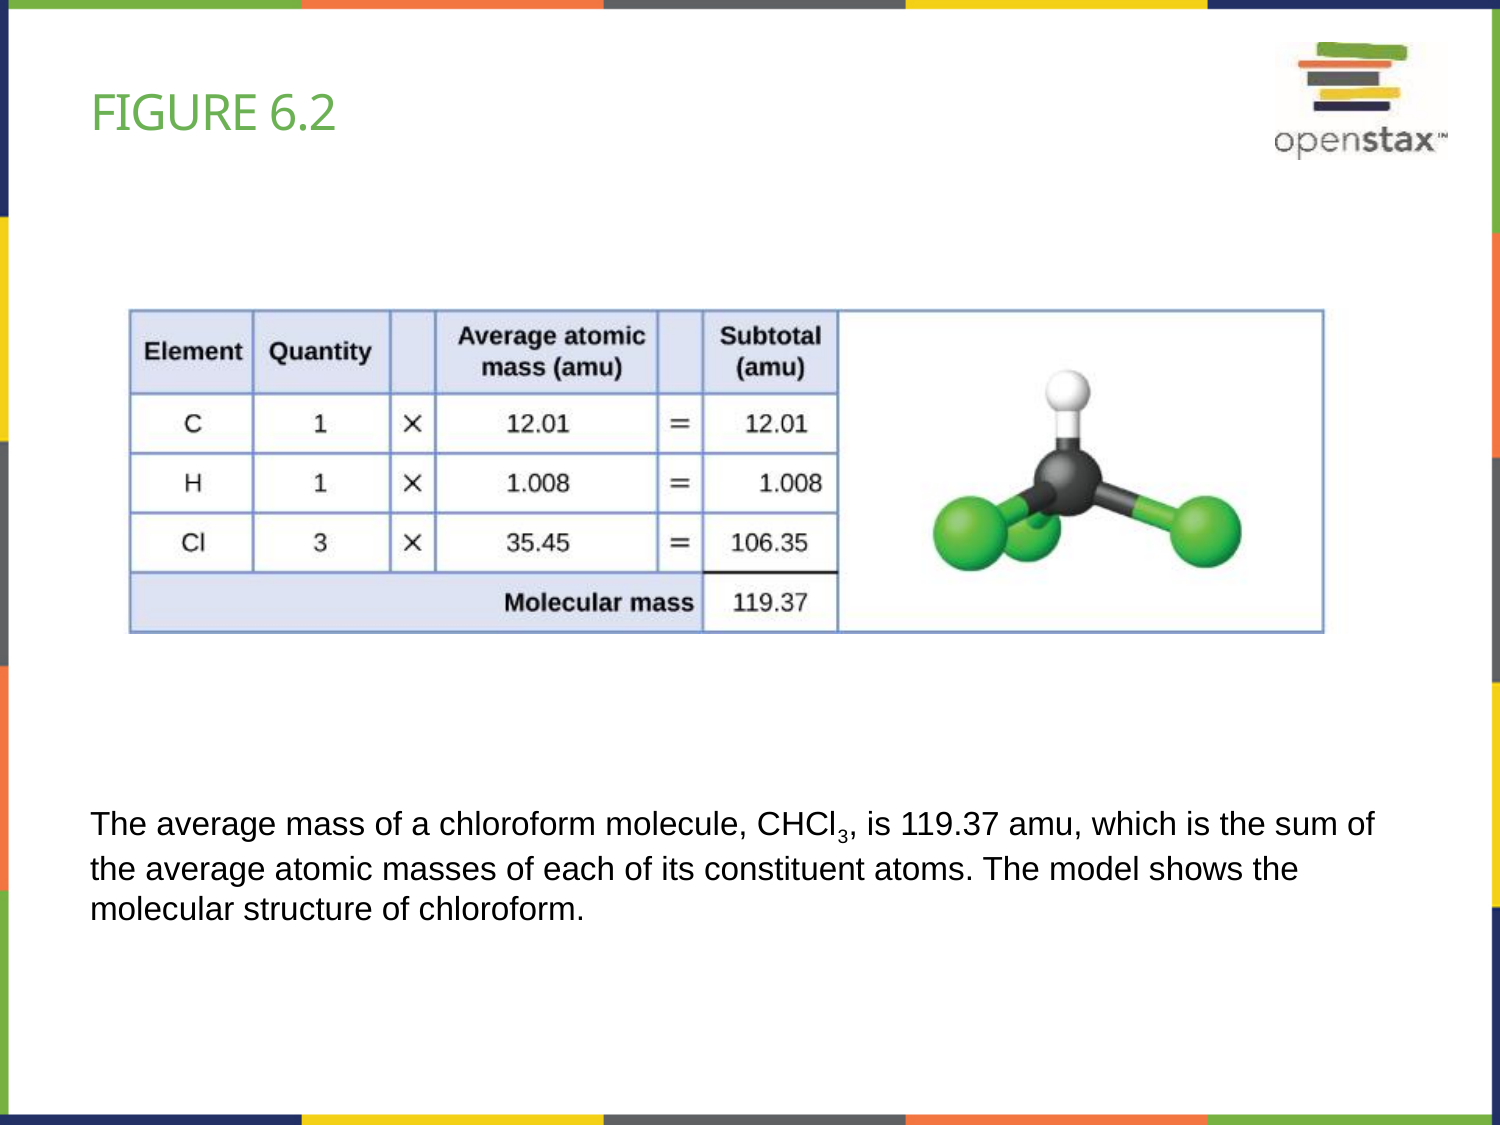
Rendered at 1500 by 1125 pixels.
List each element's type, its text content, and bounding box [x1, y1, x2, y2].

list The average mass of a chloroform molecule, CHCl3, is 119.37 amu, which is the sum of the average atomic masses of each of its constituent atoms. The model shows the molecular structure of chloroform. [75, 794, 1398, 986]
picture [0, 0, 1500, 1125]
title Figure 6.2 [75, 39, 1398, 148]
